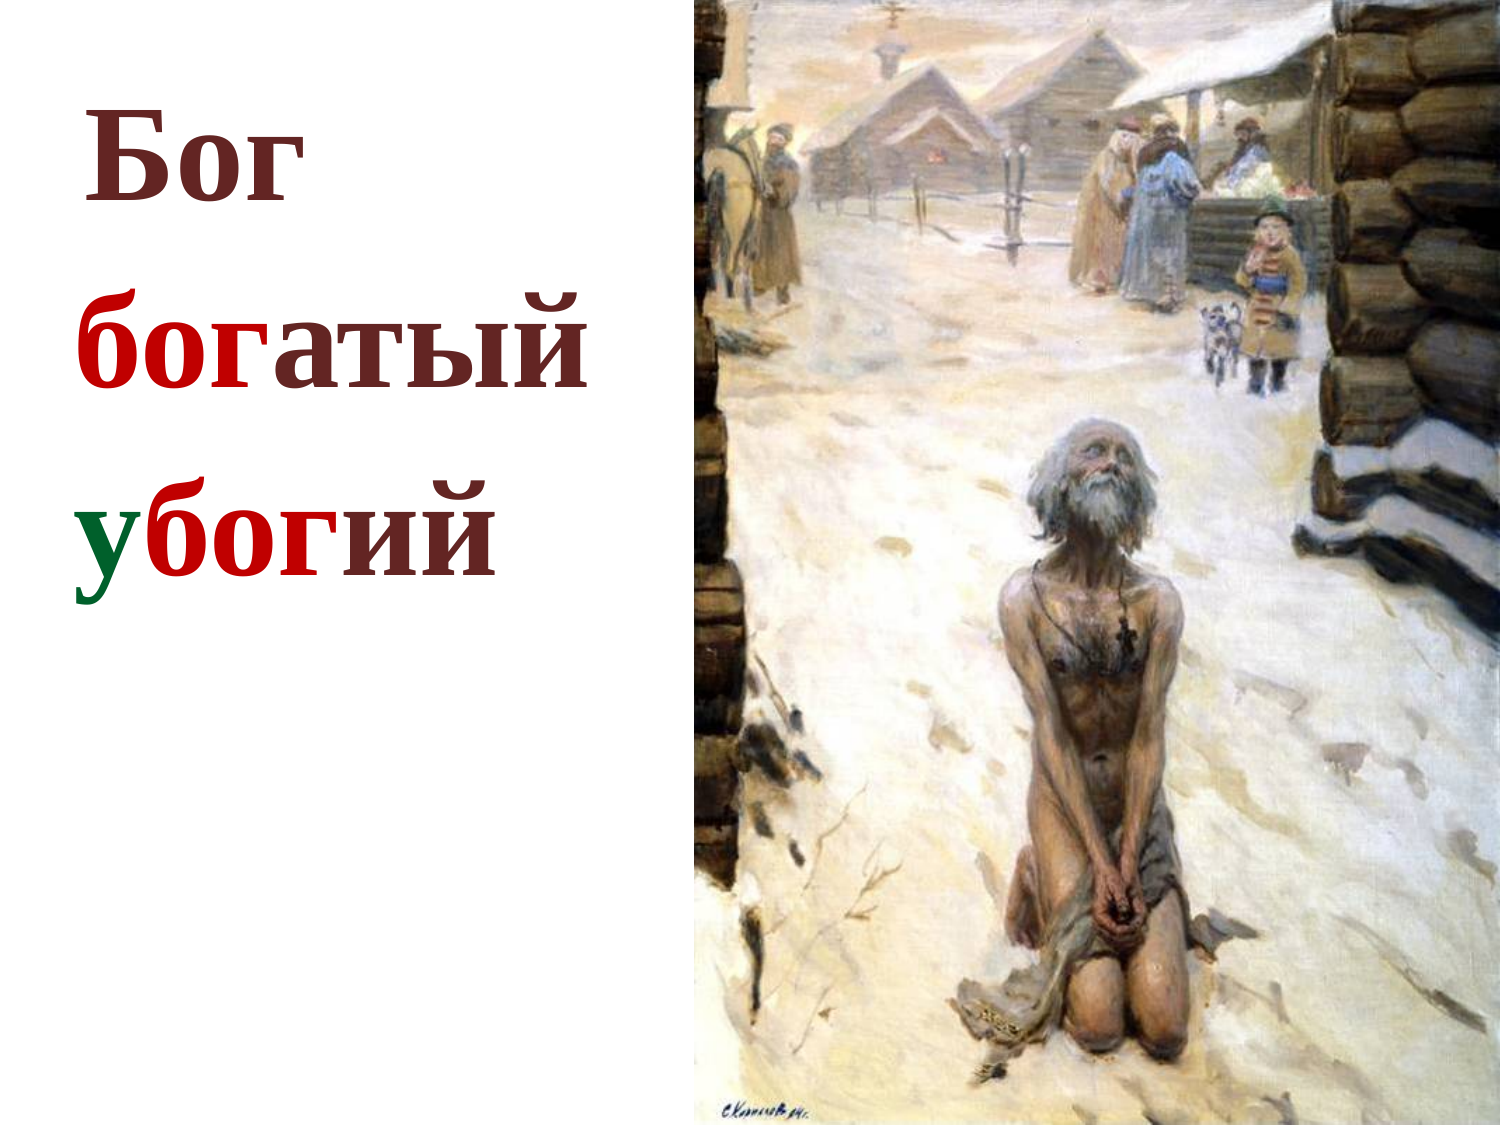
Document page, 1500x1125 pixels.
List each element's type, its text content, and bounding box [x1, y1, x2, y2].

text_box богатый [58, 257, 622, 426]
text_box убогий [58, 445, 577, 613]
text_box Бог [70, 70, 397, 238]
picture [694, 0, 1500, 1125]
